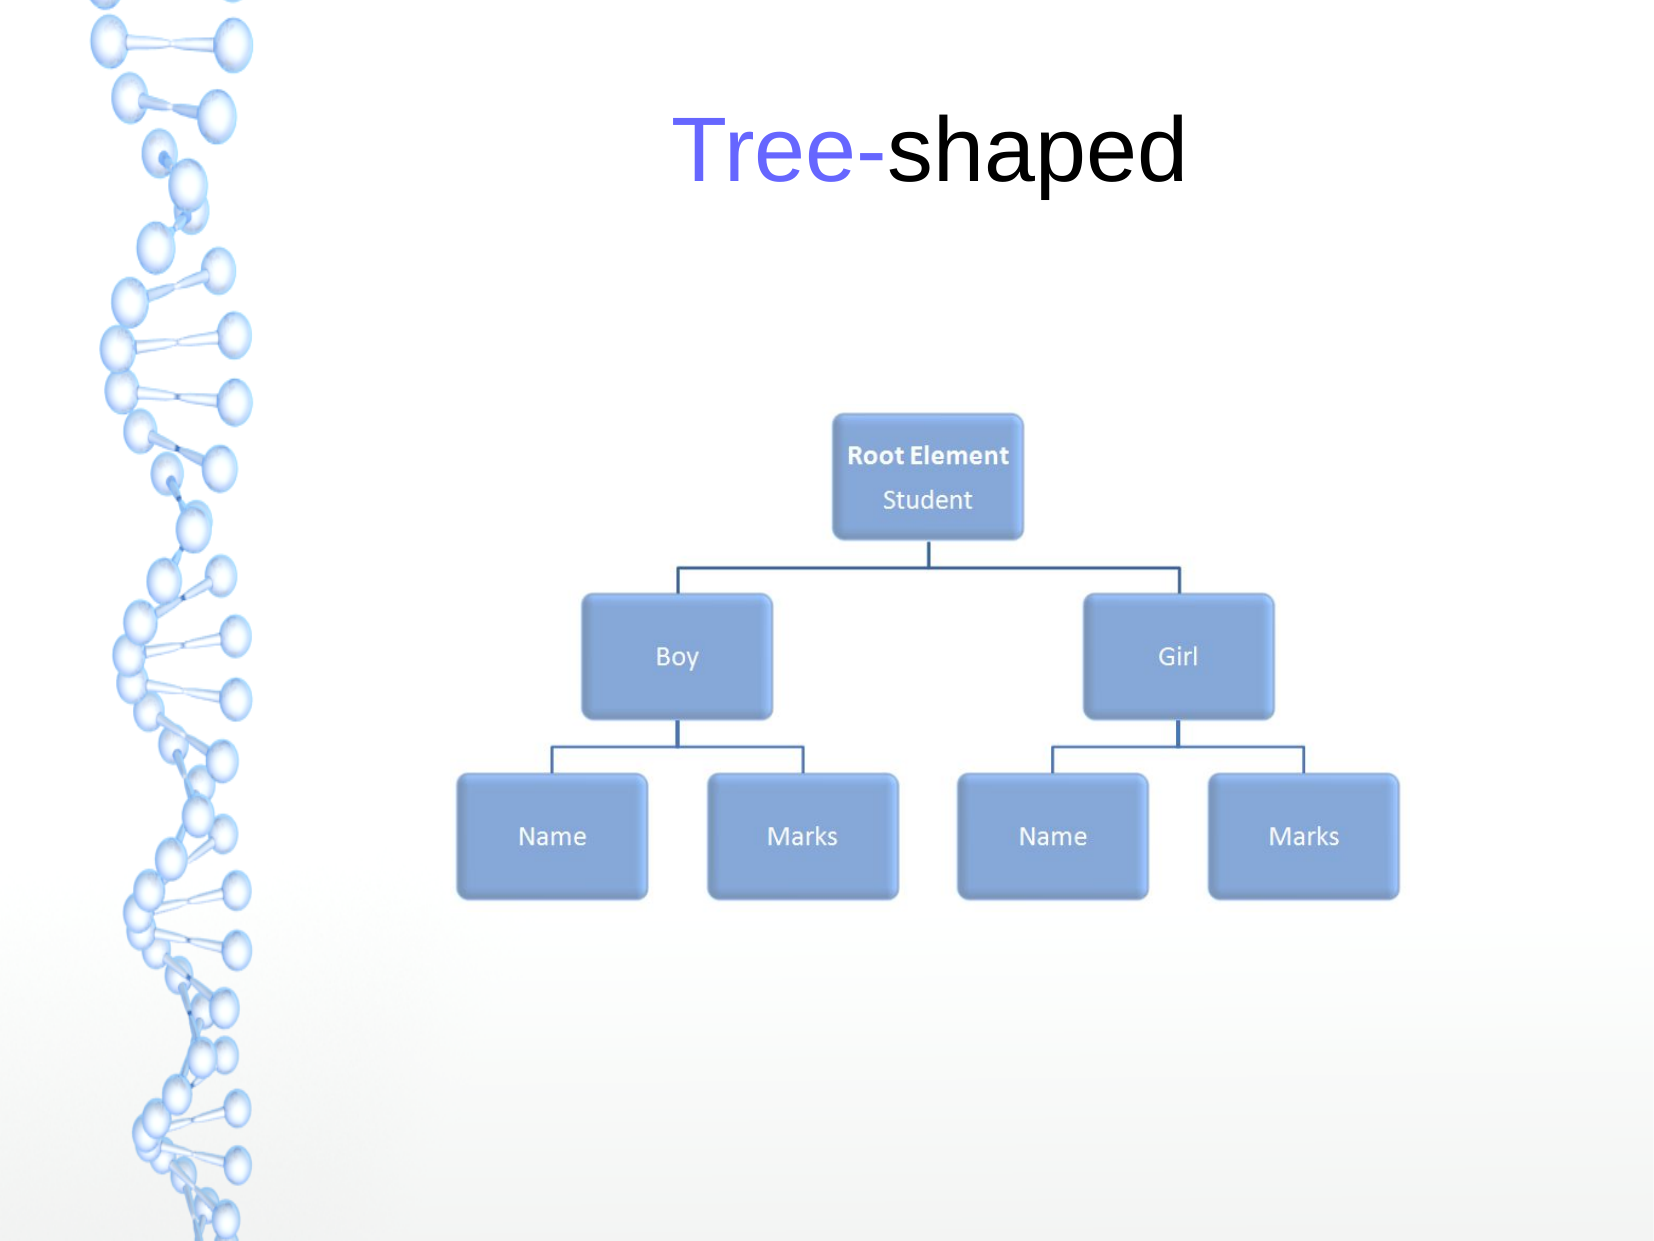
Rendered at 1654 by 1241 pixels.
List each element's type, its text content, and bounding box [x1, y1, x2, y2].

picture [0, 0, 1654, 1241]
title Tree-shaped [265, 47, 1595, 252]
